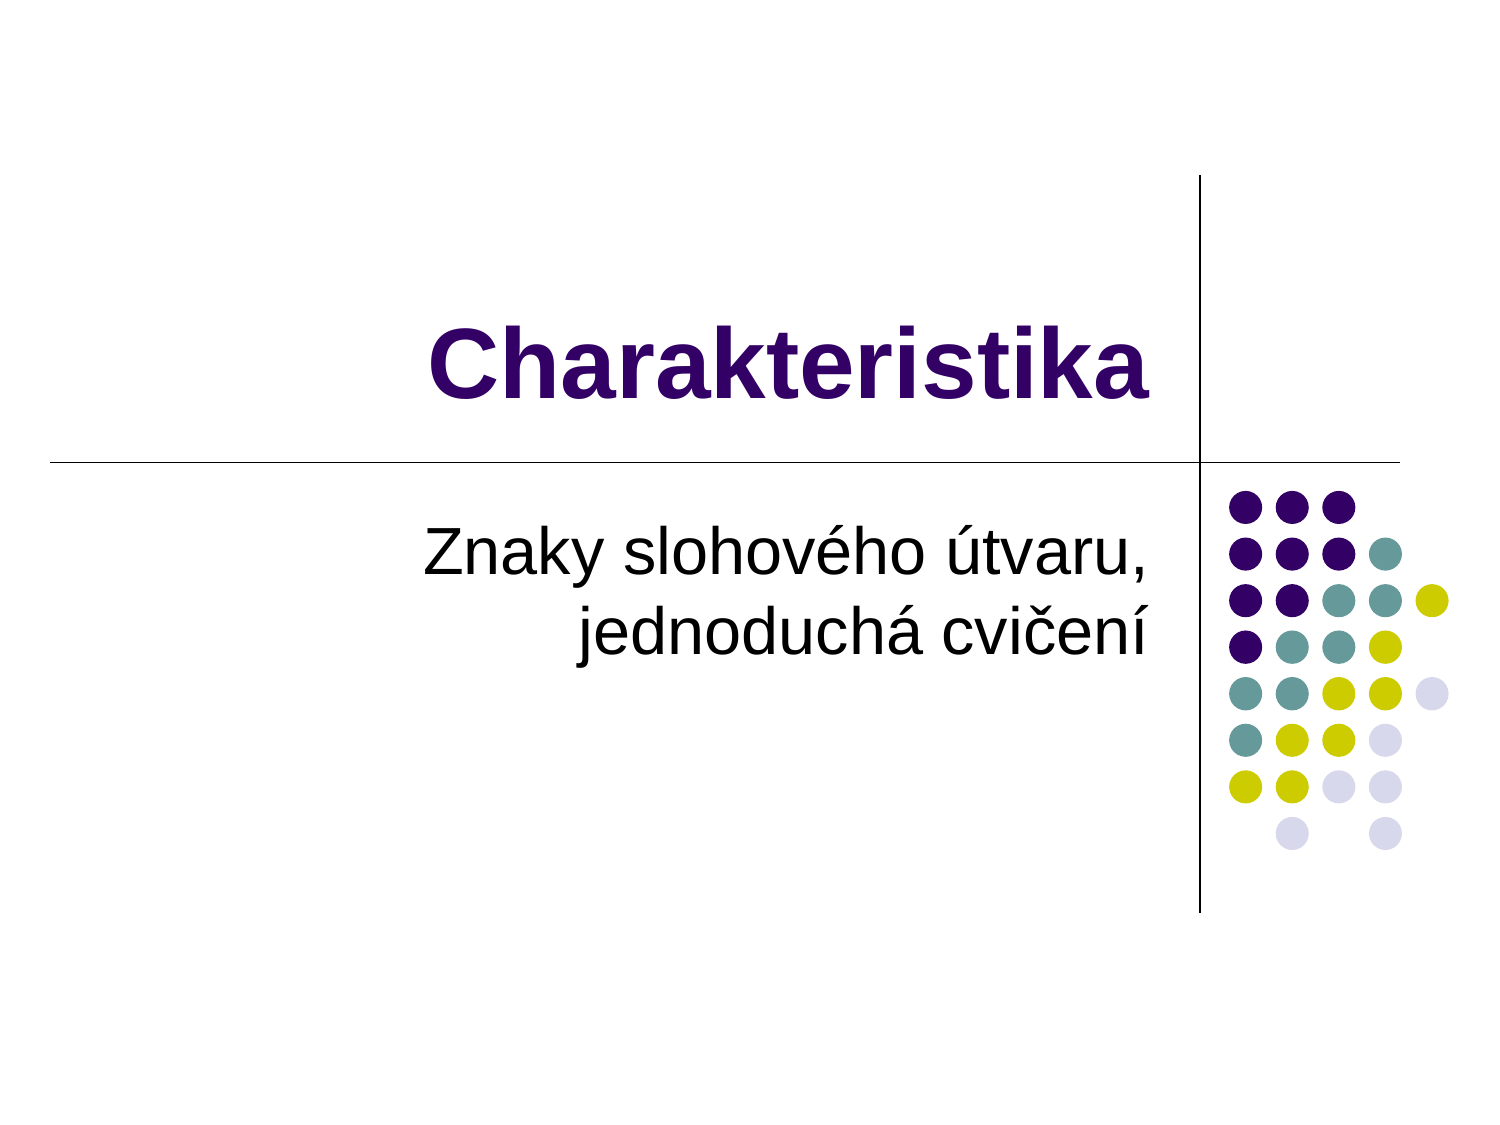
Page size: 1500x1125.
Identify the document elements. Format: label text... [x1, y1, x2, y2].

text_box Znaky slohového útvaru, jednoduchá cvičení [139, 500, 1165, 888]
title Charakteristika [51, 76, 1165, 427]
